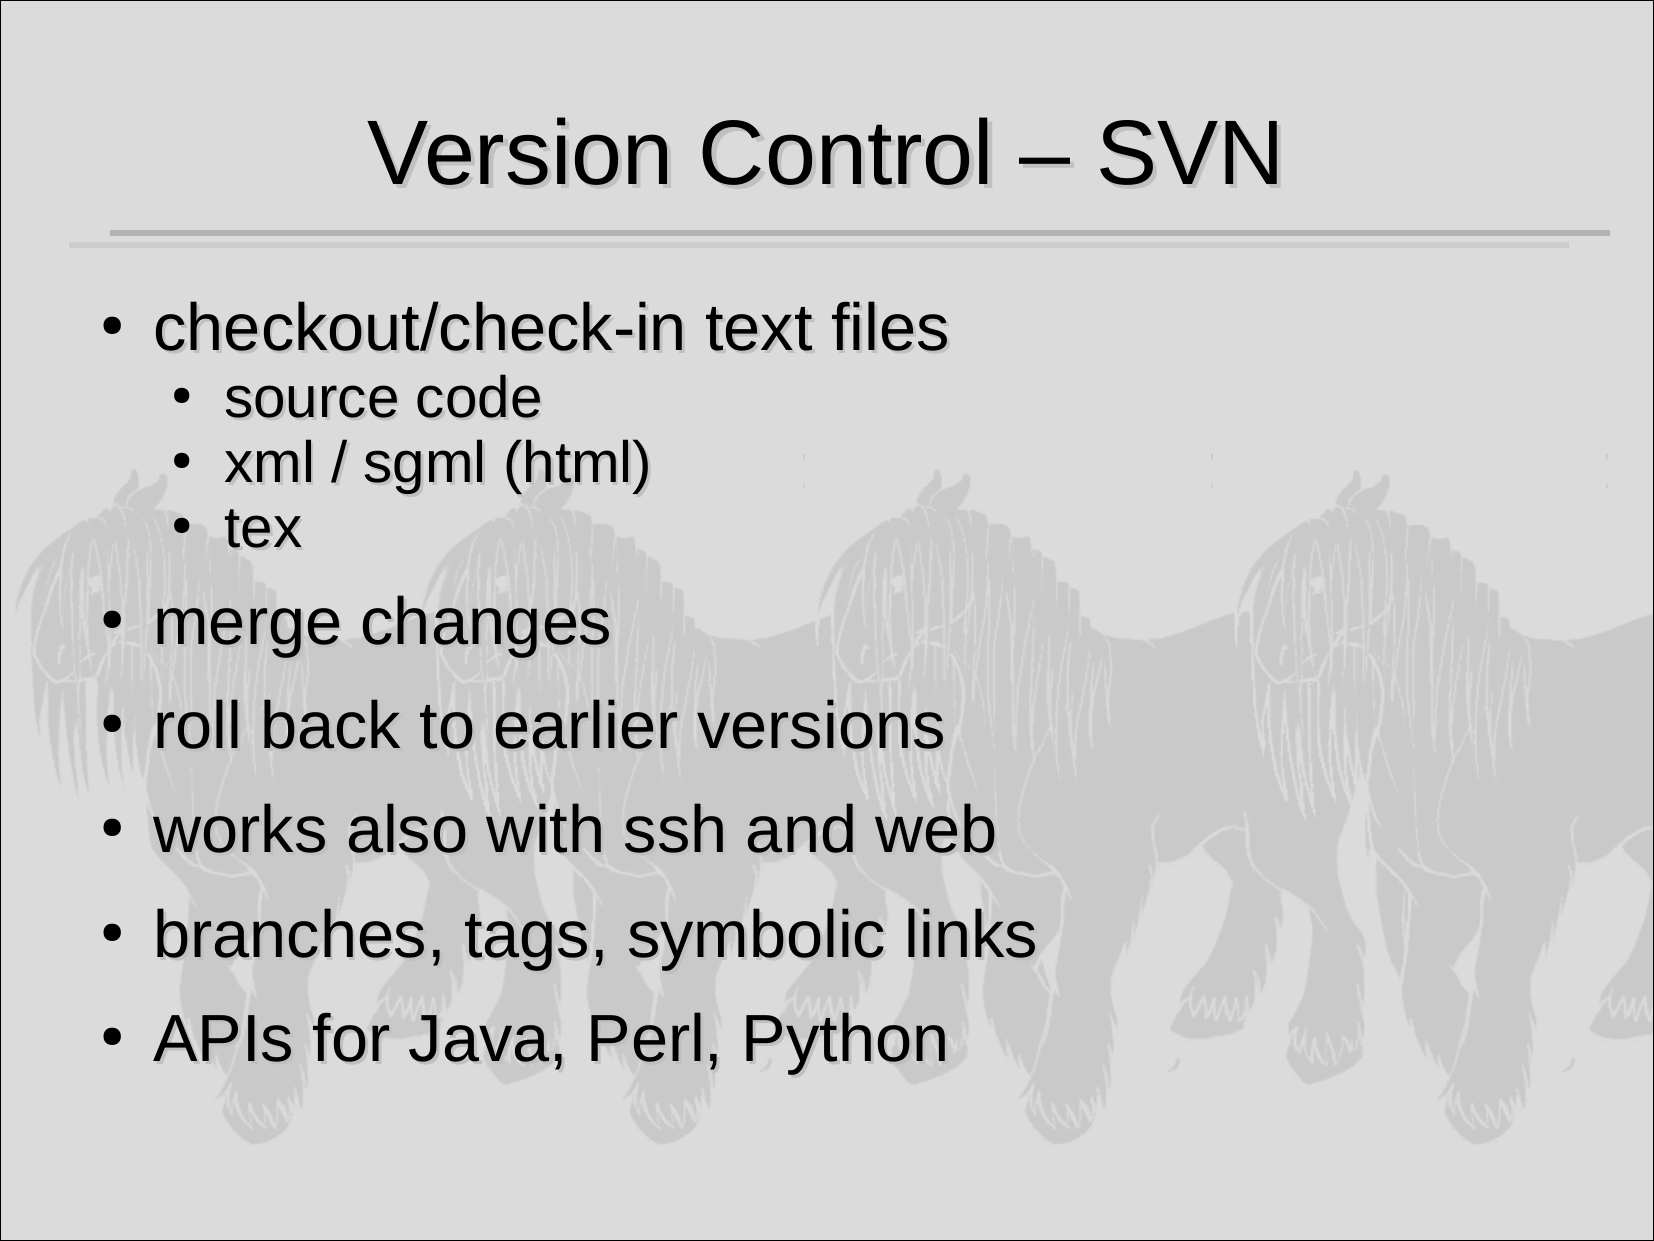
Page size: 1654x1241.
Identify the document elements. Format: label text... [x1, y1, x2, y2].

list checkout/check-in text files source code xml / sgml (html) tex merge changes roll back to earlier versions works also with ssh and web branches, tags, symbolic links APIs for Java, Perl, Python [82, 290, 1571, 1148]
title Version Control – SVN [82, 56, 1571, 250]
